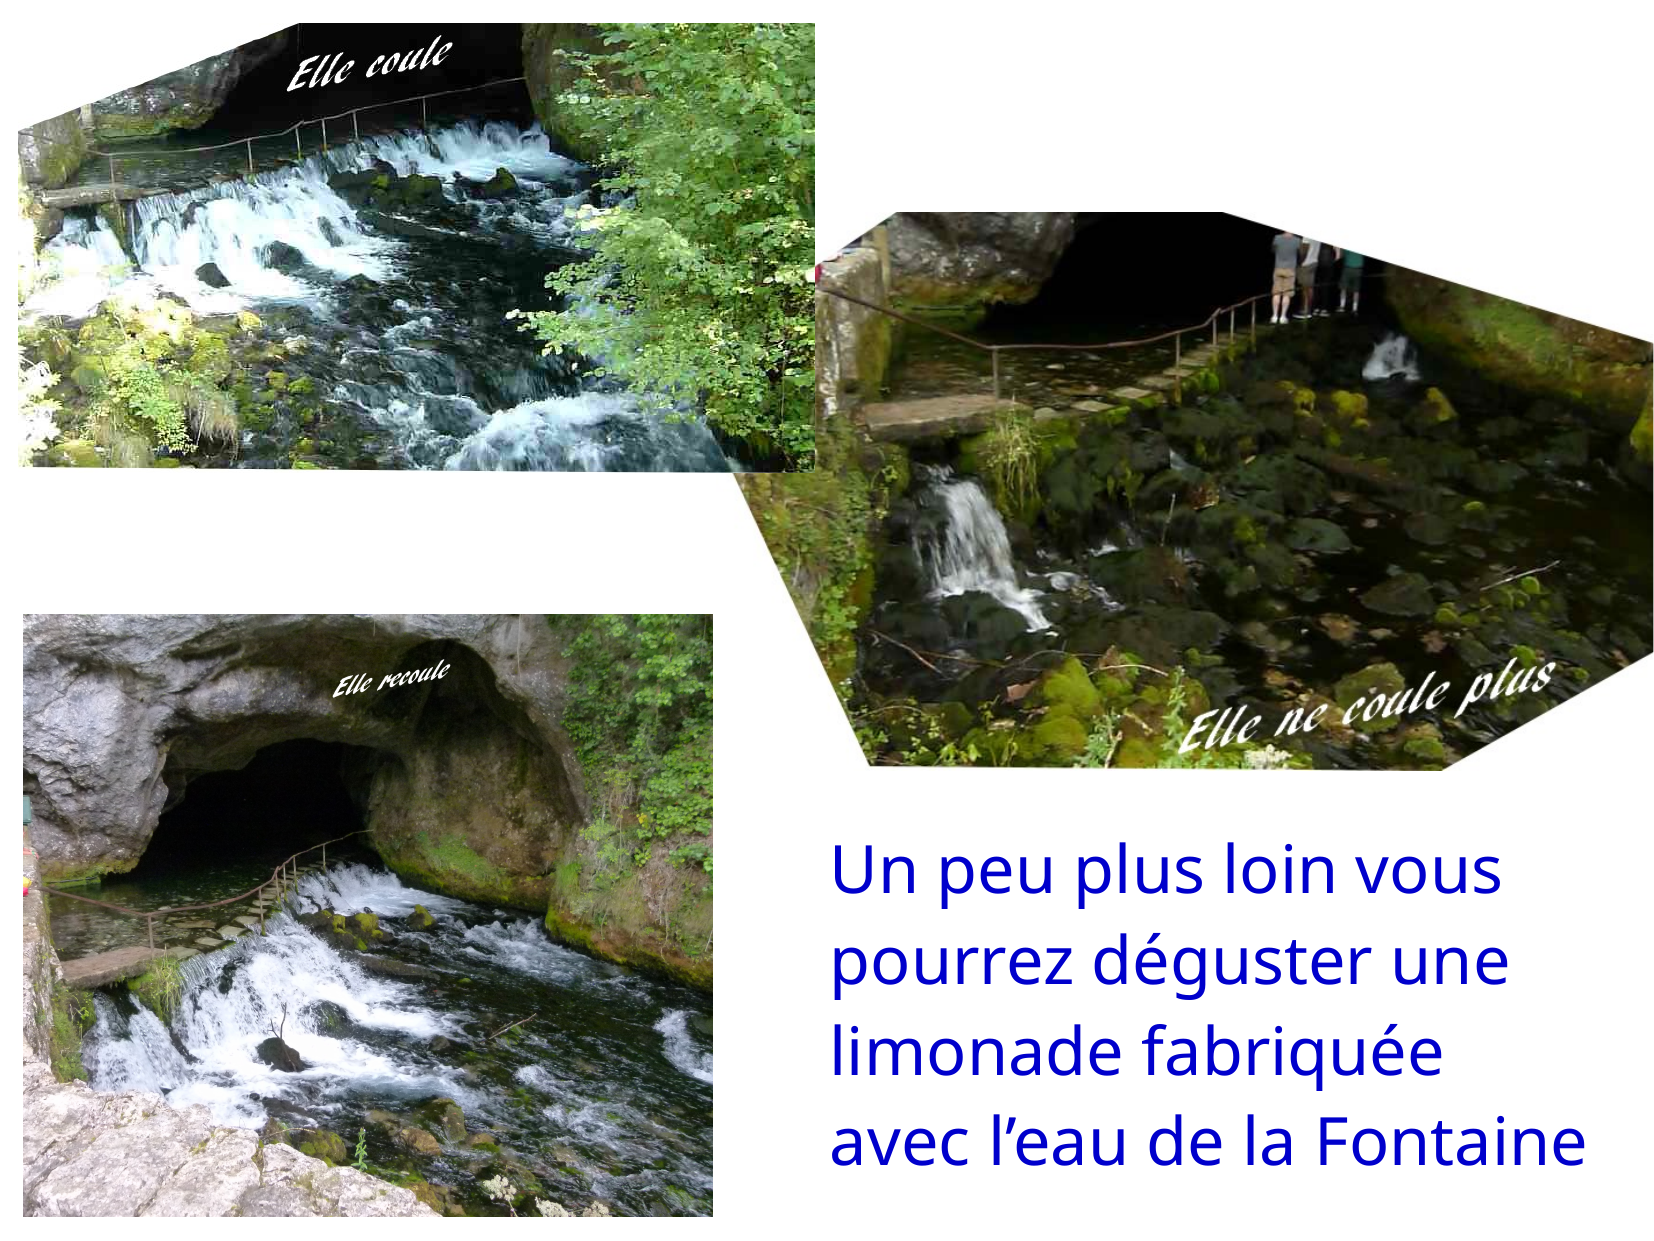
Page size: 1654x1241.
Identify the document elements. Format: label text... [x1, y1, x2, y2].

text_box Un peu plus loin vous pourrez déguster une limonade fabriquée avec l’eau de la Fontaine [814, 814, 1607, 1146]
picture [18, 23, 1654, 1217]
